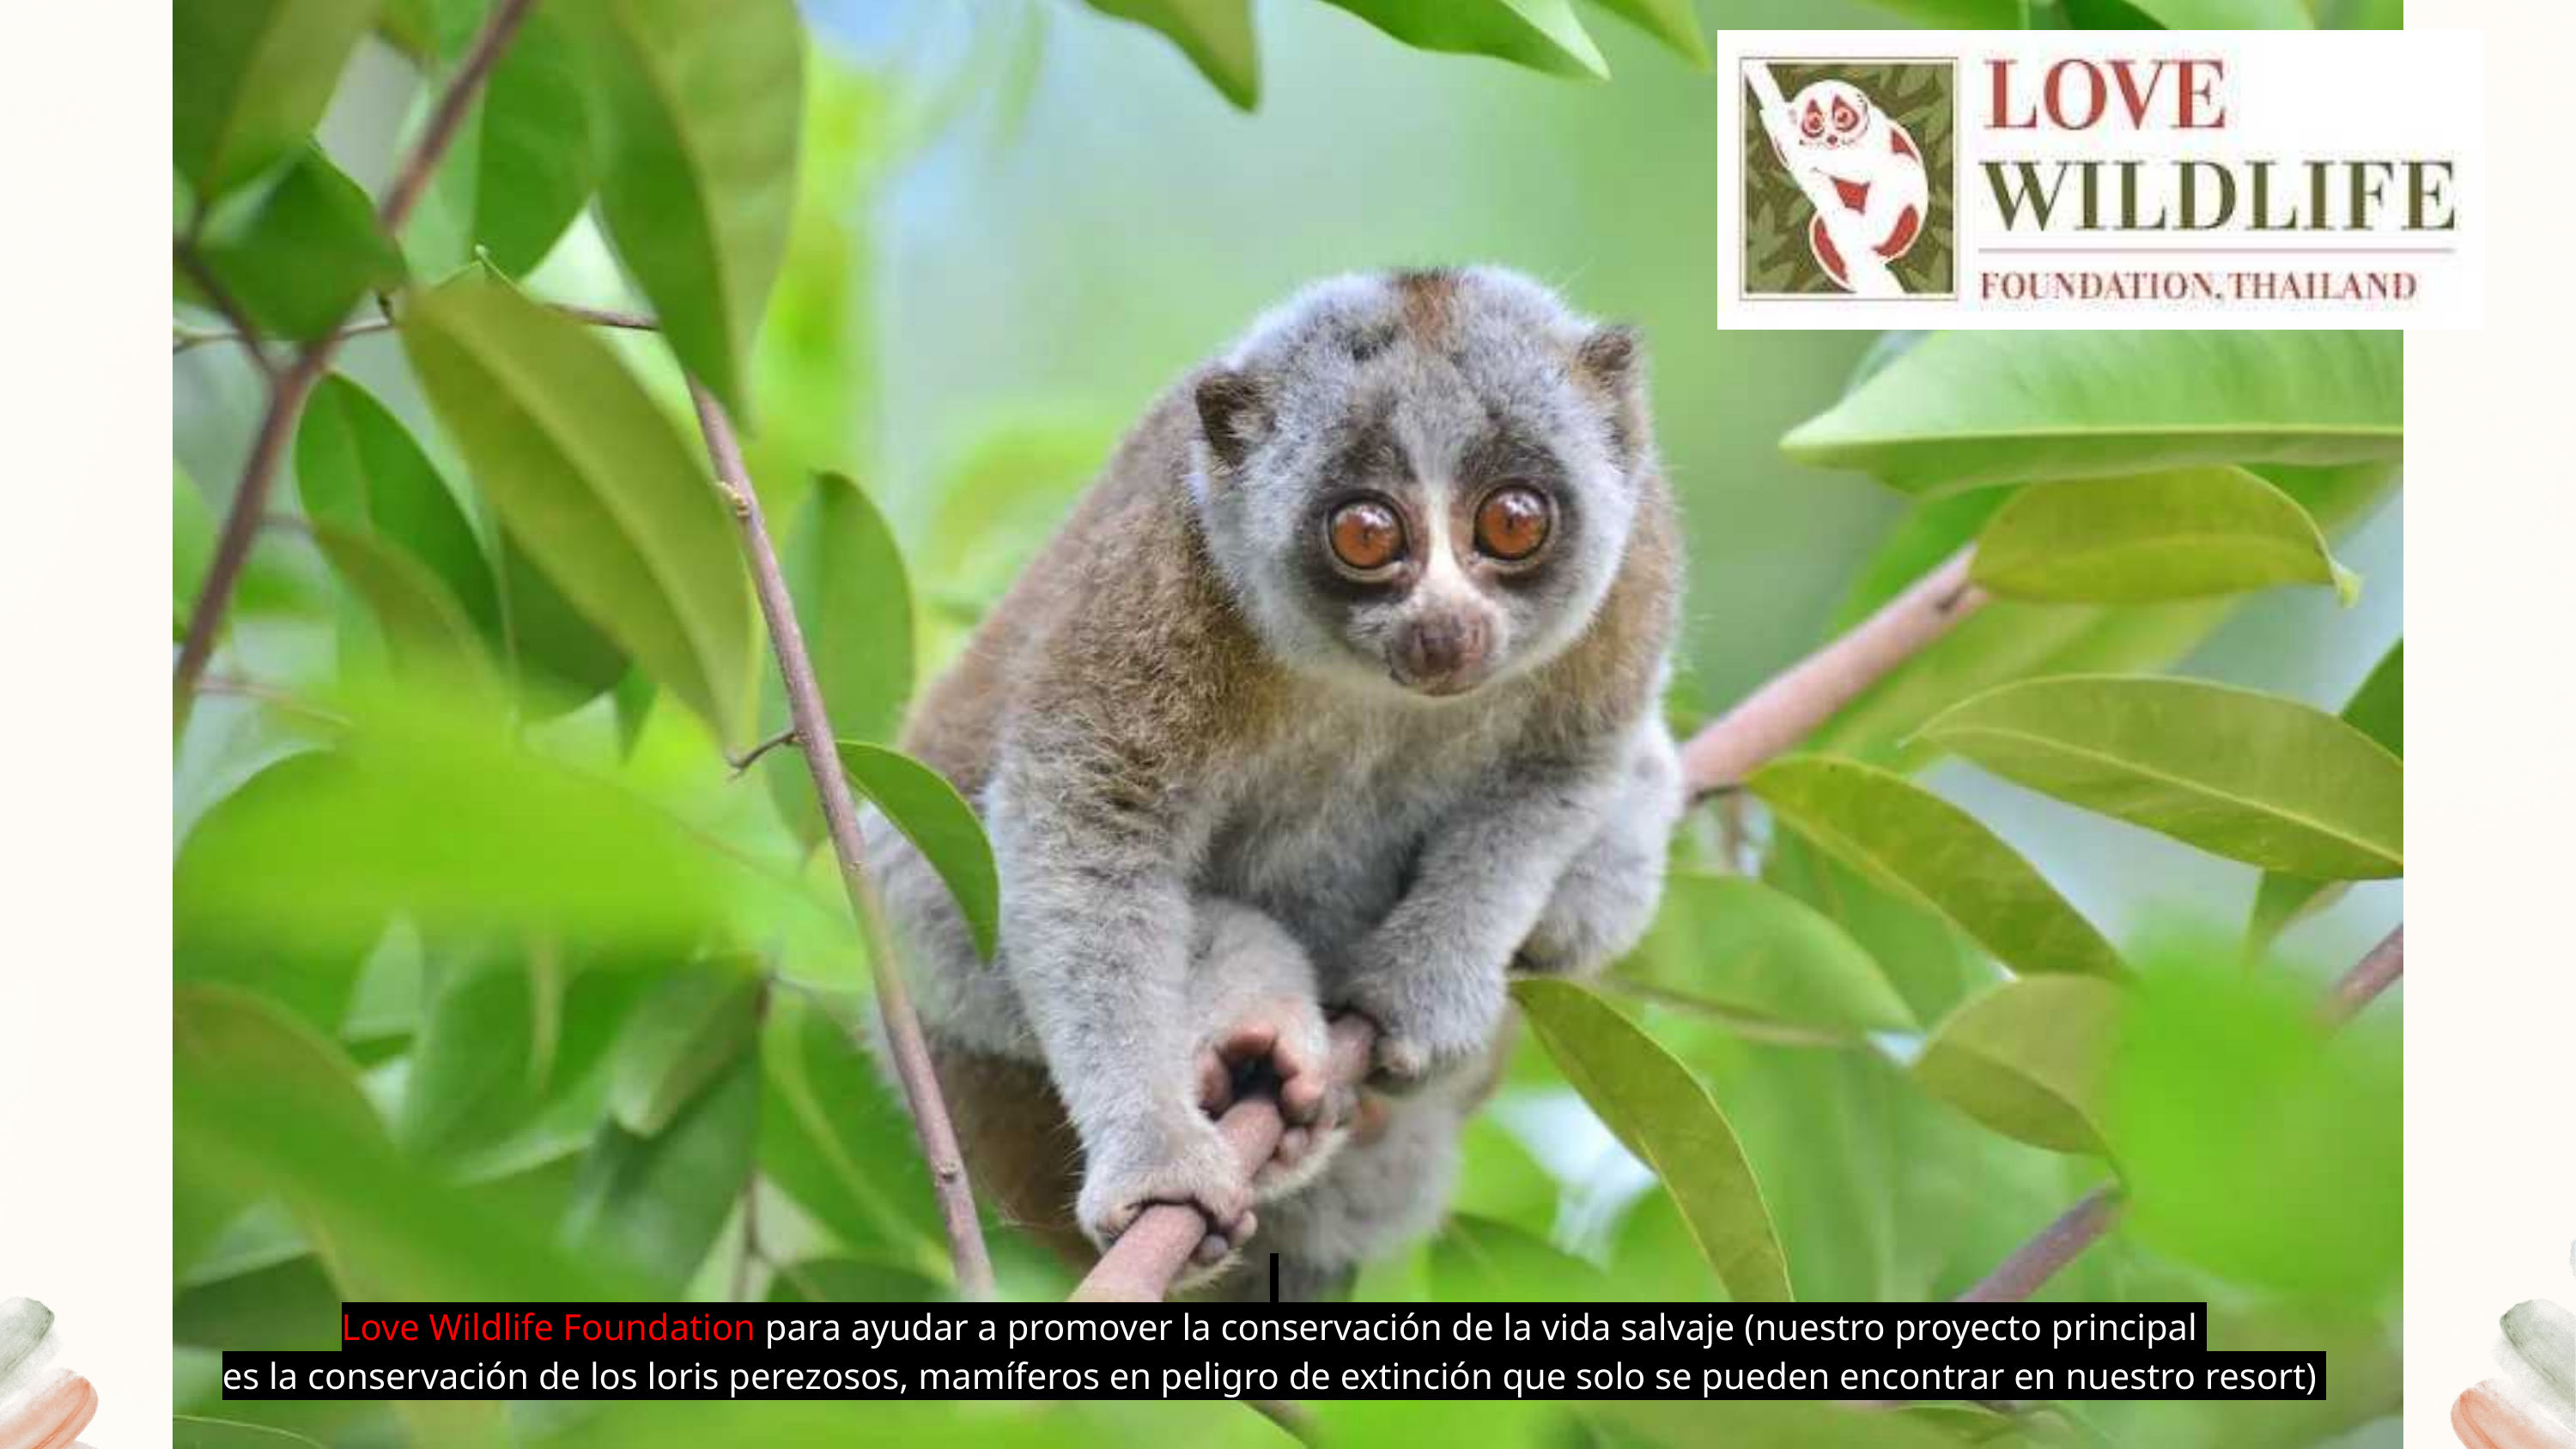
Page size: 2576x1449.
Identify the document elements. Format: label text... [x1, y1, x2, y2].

text_box Love Wildlife Foundation para ayudar a promover la conservación de la vida salvaje (nuestro proyecto principal es la conservación de los loris perezosos, mamíferos en peligro de extinción que solo se pueden encontrar en nuestro resort) [83, 1246, 2465, 1440]
picture [0, 0, 2576, 1449]
